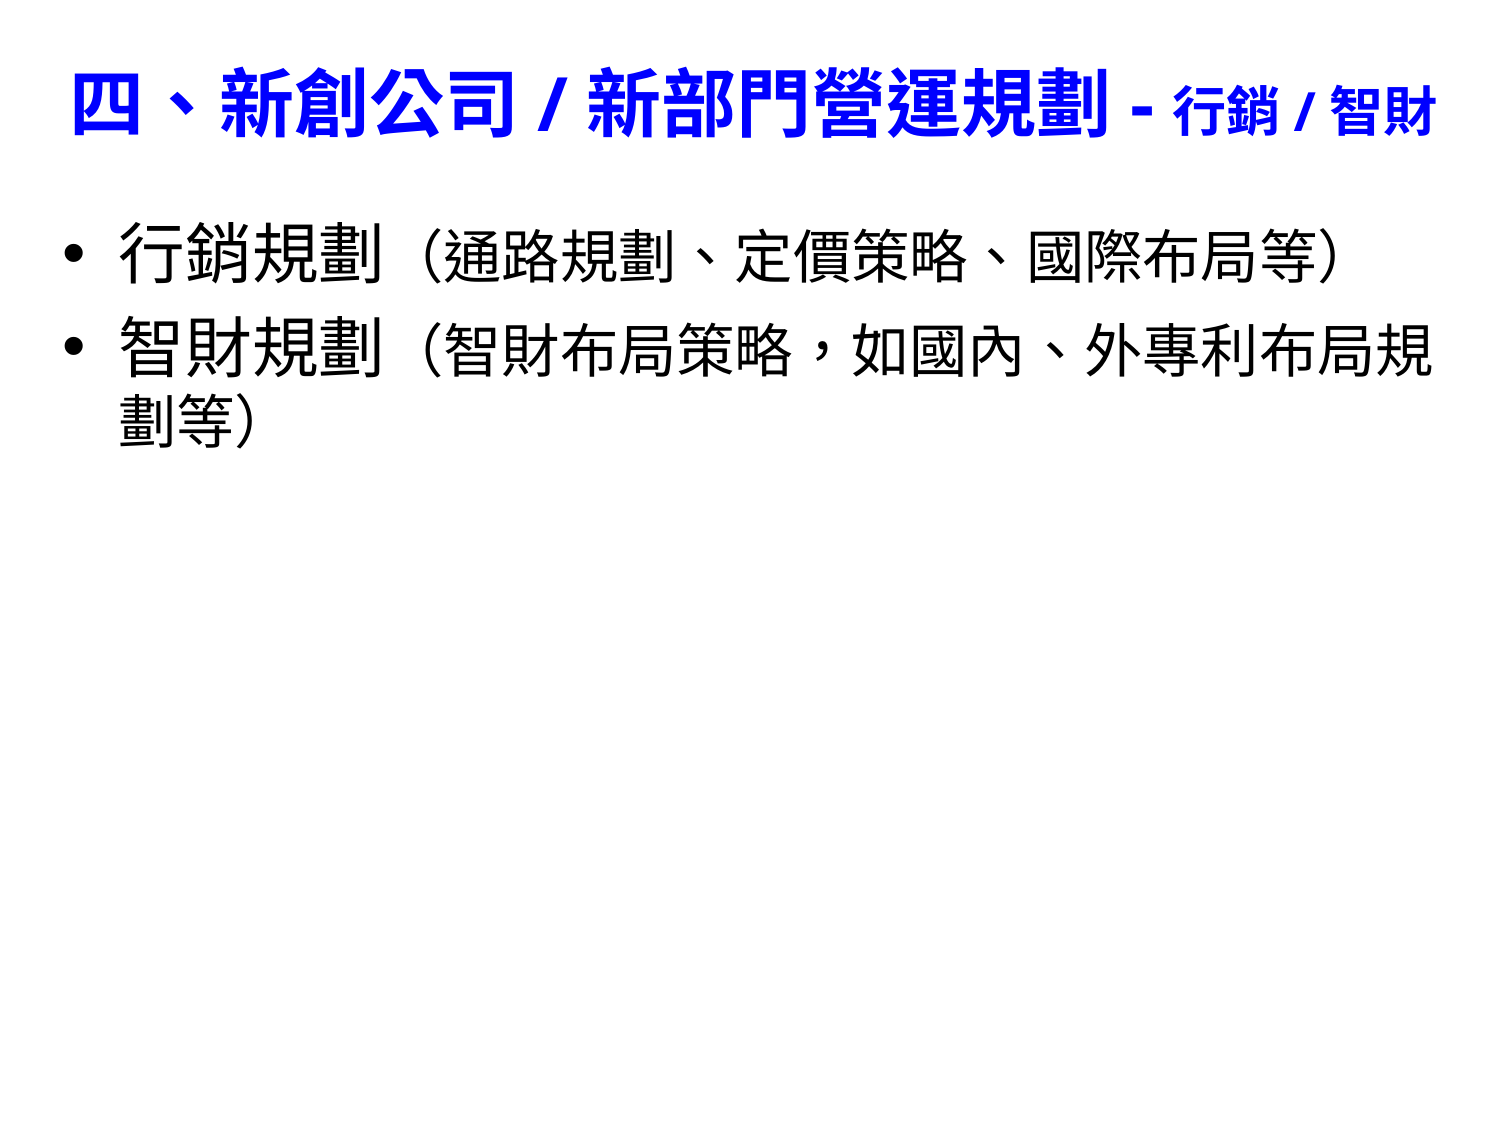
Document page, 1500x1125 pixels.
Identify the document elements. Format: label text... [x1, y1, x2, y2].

title 四、新創公司/新部門營運規劃-行銷/智財 [41, 7, 1467, 195]
list 行銷規劃（通路規劃、定價策略、國際布局等） 智財規劃（智財布局策略，如國內、外專利布局規劃等） [47, 204, 1453, 948]
